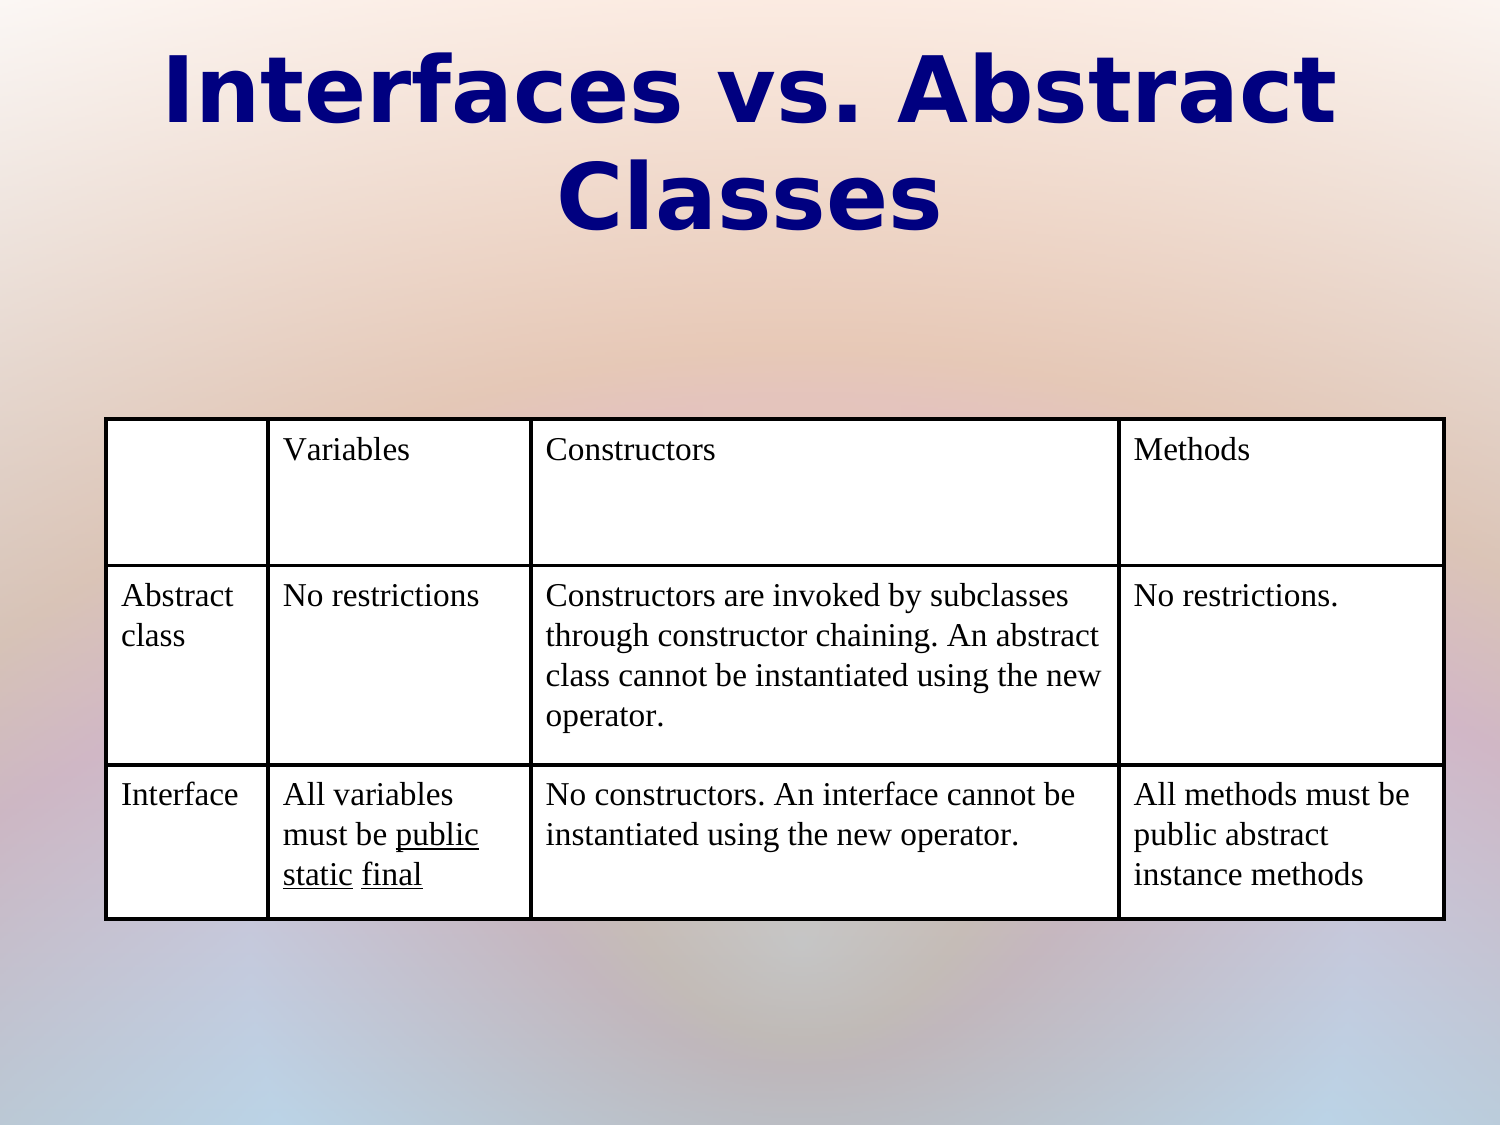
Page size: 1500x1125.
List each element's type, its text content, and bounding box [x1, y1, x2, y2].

title Interfaces vs. Abstract Classes [75, 37, 1425, 252]
table_cell All methods must be public abstract instance methods [1121, 767, 1442, 917]
table_cell Abstract class [108, 567, 266, 763]
table_header Variables [270, 421, 529, 564]
picture [0, 0, 1500, 1125]
table_cell Constructors are invoked by subclasses through constructor chaining. An abstract class cannot be instantiated using the new operator. [533, 567, 1117, 763]
table_header [108, 421, 266, 564]
table_header Methods [1121, 421, 1442, 564]
table_cell No constructors. An interface cannot be instantiated using the new operator. [533, 767, 1117, 917]
table_cell No restrictions [270, 567, 529, 763]
table_header Constructors [533, 421, 1117, 564]
table_cell All variables must be public static final [270, 767, 529, 917]
table_cell No restrictions. [1121, 567, 1442, 763]
table_cell Interface [108, 767, 266, 917]
